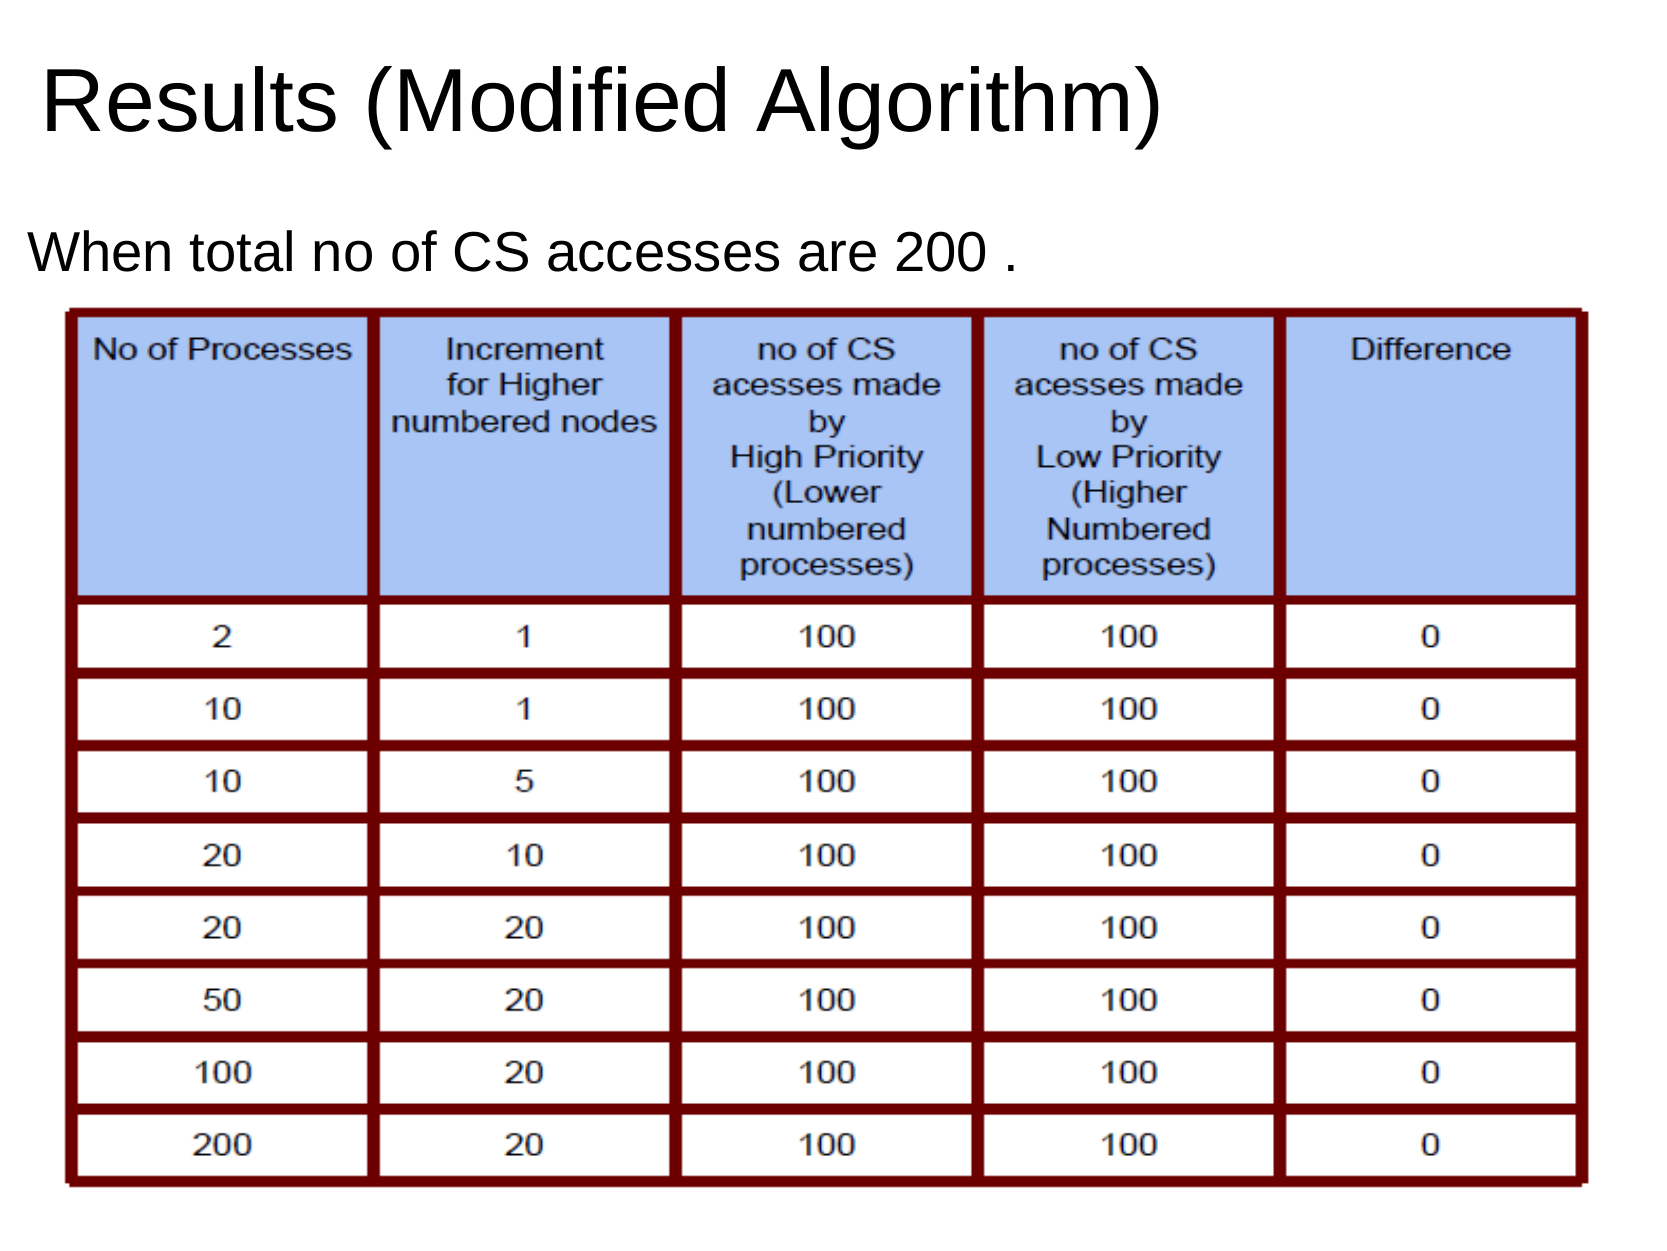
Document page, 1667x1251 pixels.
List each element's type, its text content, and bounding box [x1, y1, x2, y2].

list When total no of CS accesses are 200 . [27, 219, 1595, 1161]
picture [53, 299, 1610, 1206]
title Results (Modified Algorithm) [40, 50, 1627, 201]
